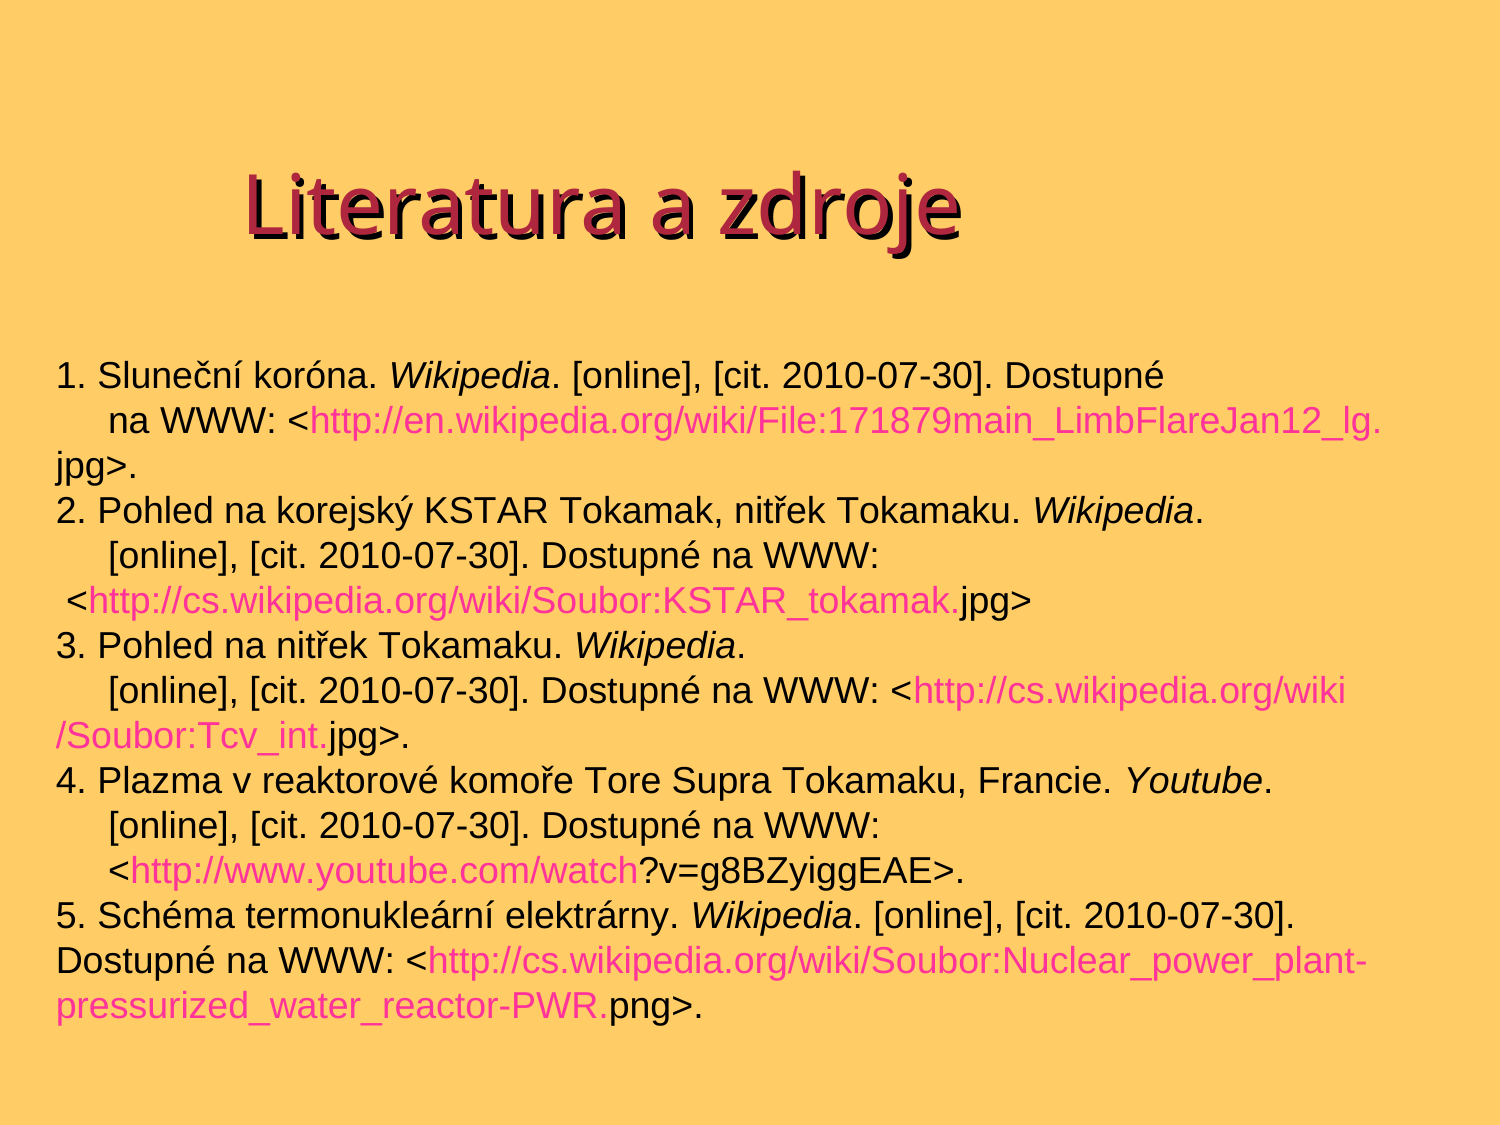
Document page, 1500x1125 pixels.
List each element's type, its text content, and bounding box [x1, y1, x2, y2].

title Literatura a zdroje [29, 78, 1305, 318]
text_box 1. Sluneční koróna. Wikipedia. [online], [cit. 2010-07-30]. Dostupné na WWW: <http://en.wikipedia.org/wiki/File:171879main_LimbFlareJan12_lg.jpg>. 2. Pohled na korejský KSTAR Tokamak, nitřek Tokamaku. Wikipedia. [online], [cit. 2010-07-30]. Dostupné na WWW: <http://cs.wikipedia.org/wiki/Soubor:KSTAR_tokamak.jpg> 3. Pohled na nitřek Tokamaku. Wikipedia. [online], [cit. 2010-07-30]. Dostupné na WWW: <http://cs.wikipedia.org/wiki/Soubor:Tcv_int.jpg>. 4. Plazma v reaktorové komoře Tore Supra Tokamaku, Francie. Youtube. [online], [cit. 2010-07-30]. Dostupné na WWW: <http://www.youtube.com/watch?v=g8BZyiggEAE>. 5. Schéma termonukleární elektrárny. Wikipedia. [online], [cit. 2010-07-30]. Dostupné na WWW: <http://cs.wikipedia.org/wiki/Soubor:Nuclear_power_plant-pressurized_water_reactor-PWR.png>. [41, 343, 1428, 1034]
